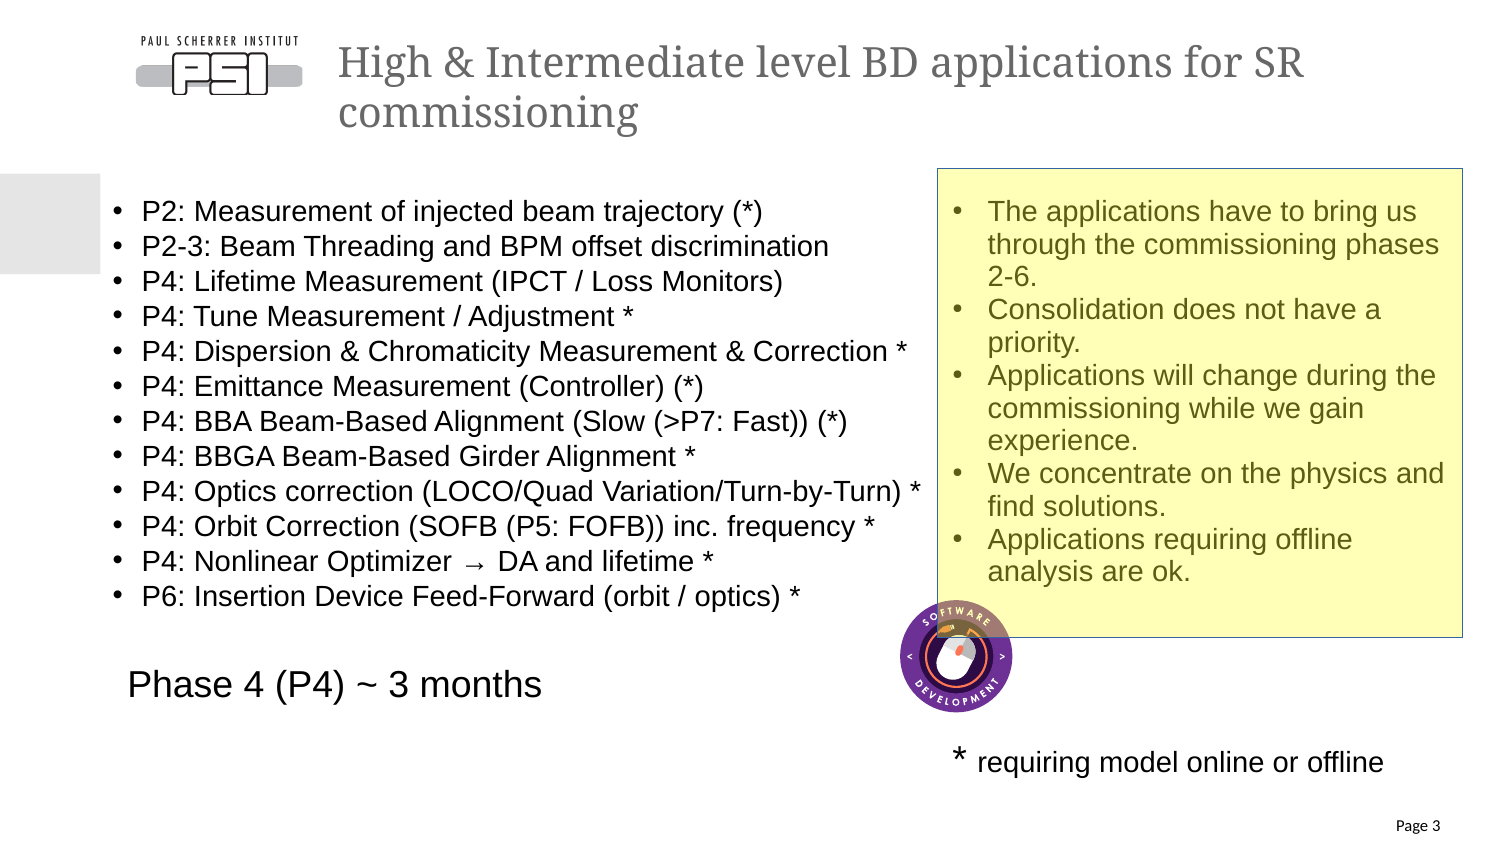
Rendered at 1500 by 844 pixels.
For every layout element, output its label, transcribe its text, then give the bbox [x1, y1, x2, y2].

picture [900, 600, 1013, 713]
title High & Intermediate level BD applications for SR commissioning [337, 35, 1463, 98]
slide_number Page <number> [1346, 814, 1441, 840]
text_box [937, 168, 1463, 638]
text_box * requiring model online or offline [937, 730, 1500, 788]
text_box Phase 4 (P4) ~ 3 months [112, 655, 563, 713]
list P2: Measurement of injected beam trajectory (*) P2-3: Beam Threading and BPM offset discrimination P4: Lifetime Measurement (IPCT / Loss Monitors) P4: Tune Measurement / Adjustment * P4: Dispersion & Chromaticity Measurement & Correction * P4: Emittance Measurement (Controller) (*) P4: BBA Beam-Based Alignment (Slow (>P7: Fast)) (*) P4: BBGA Beam-Based Girder Alignment * P4: Optics correction (LOCO/Quad Variation/Turn-by-Turn) * P4: Orbit Correction (SOFB (P5: FOFB)) inc. frequency * P4: Nonlinear Optimizer → DA and lifetime * P6: Insertion Device Feed-Forward (orbit / optics) * [112, 150, 1367, 788]
